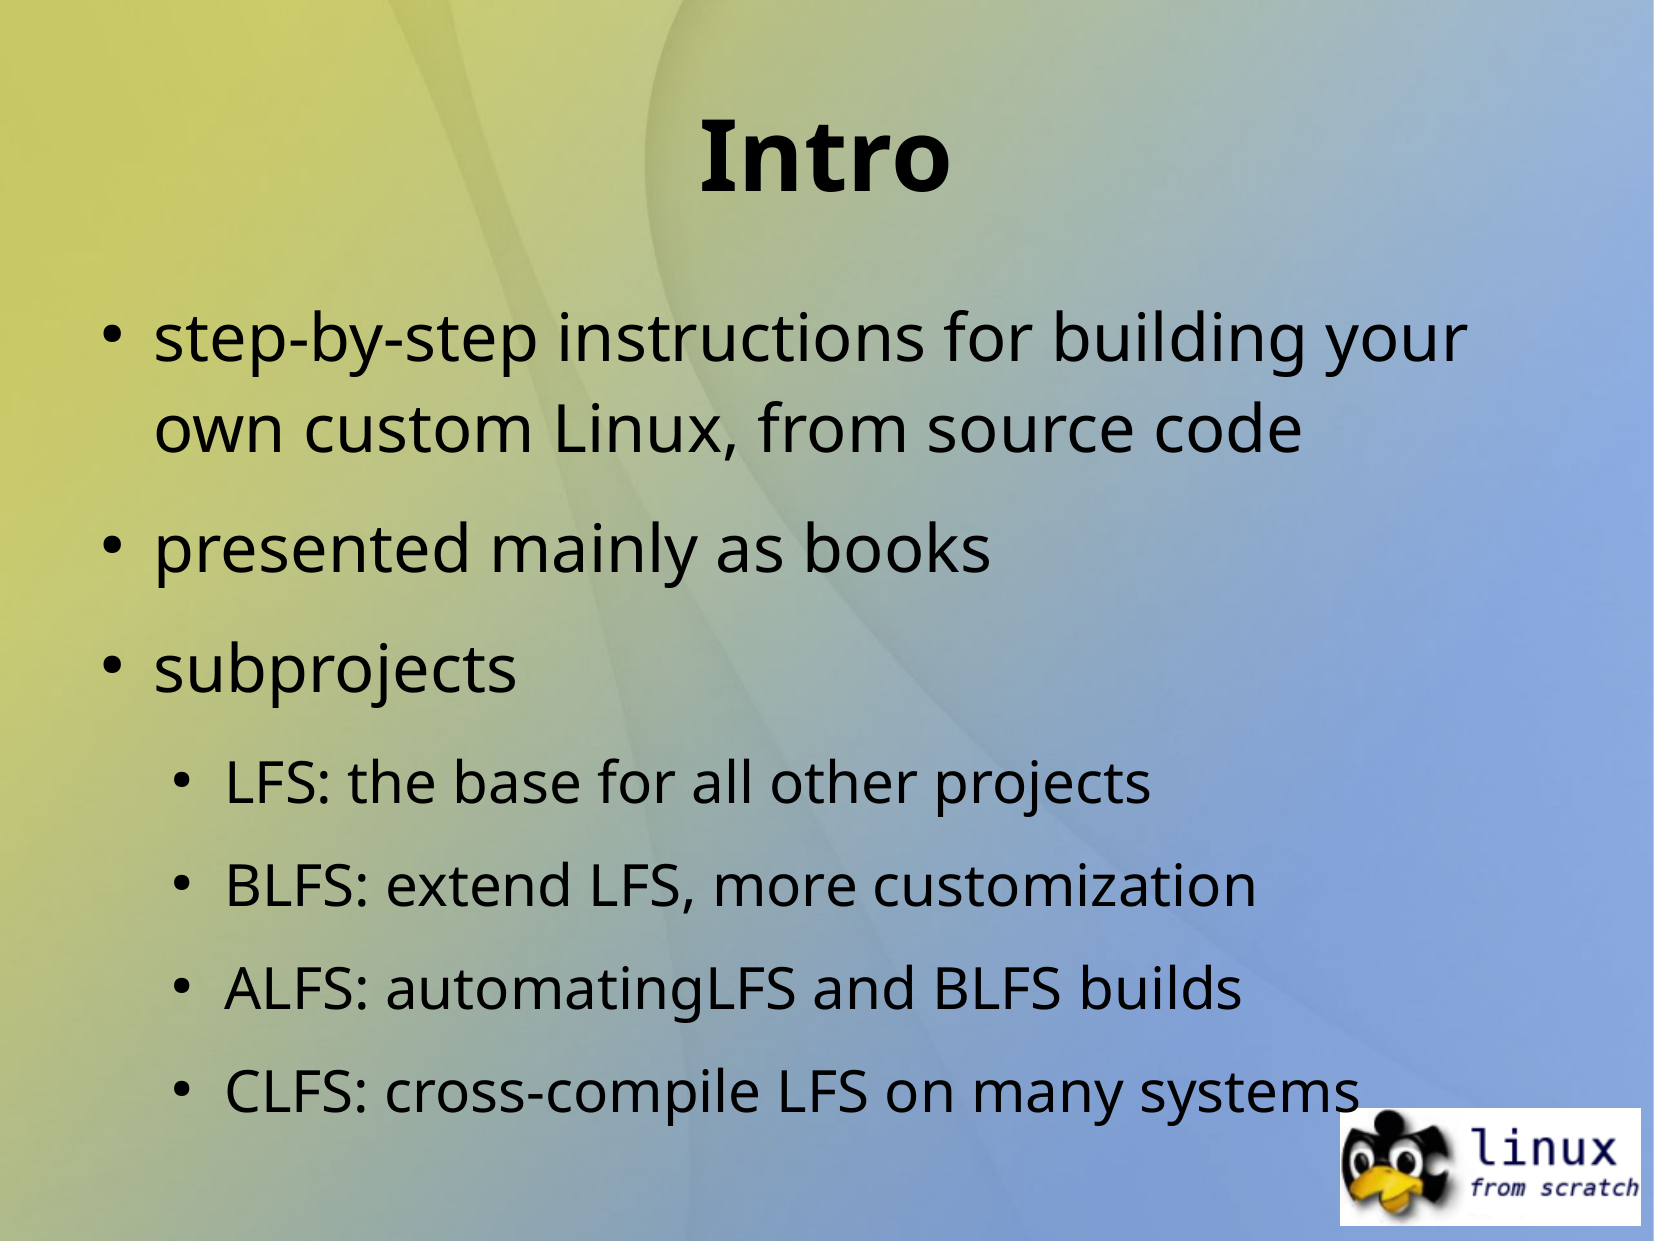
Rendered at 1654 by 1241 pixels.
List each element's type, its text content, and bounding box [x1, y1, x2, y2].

picture [0, 0, 1654, 1241]
list step-by-step instructions for building your own custom Linux, from source code presented mainly as books subprojects LFS: the base for all other projects BLFS: extend LFS, more customization ALFS: automatingLFS and BLFS builds CLFS: cross-compile LFS on many systems [82, 290, 1571, 1109]
title Intro [82, 49, 1571, 257]
